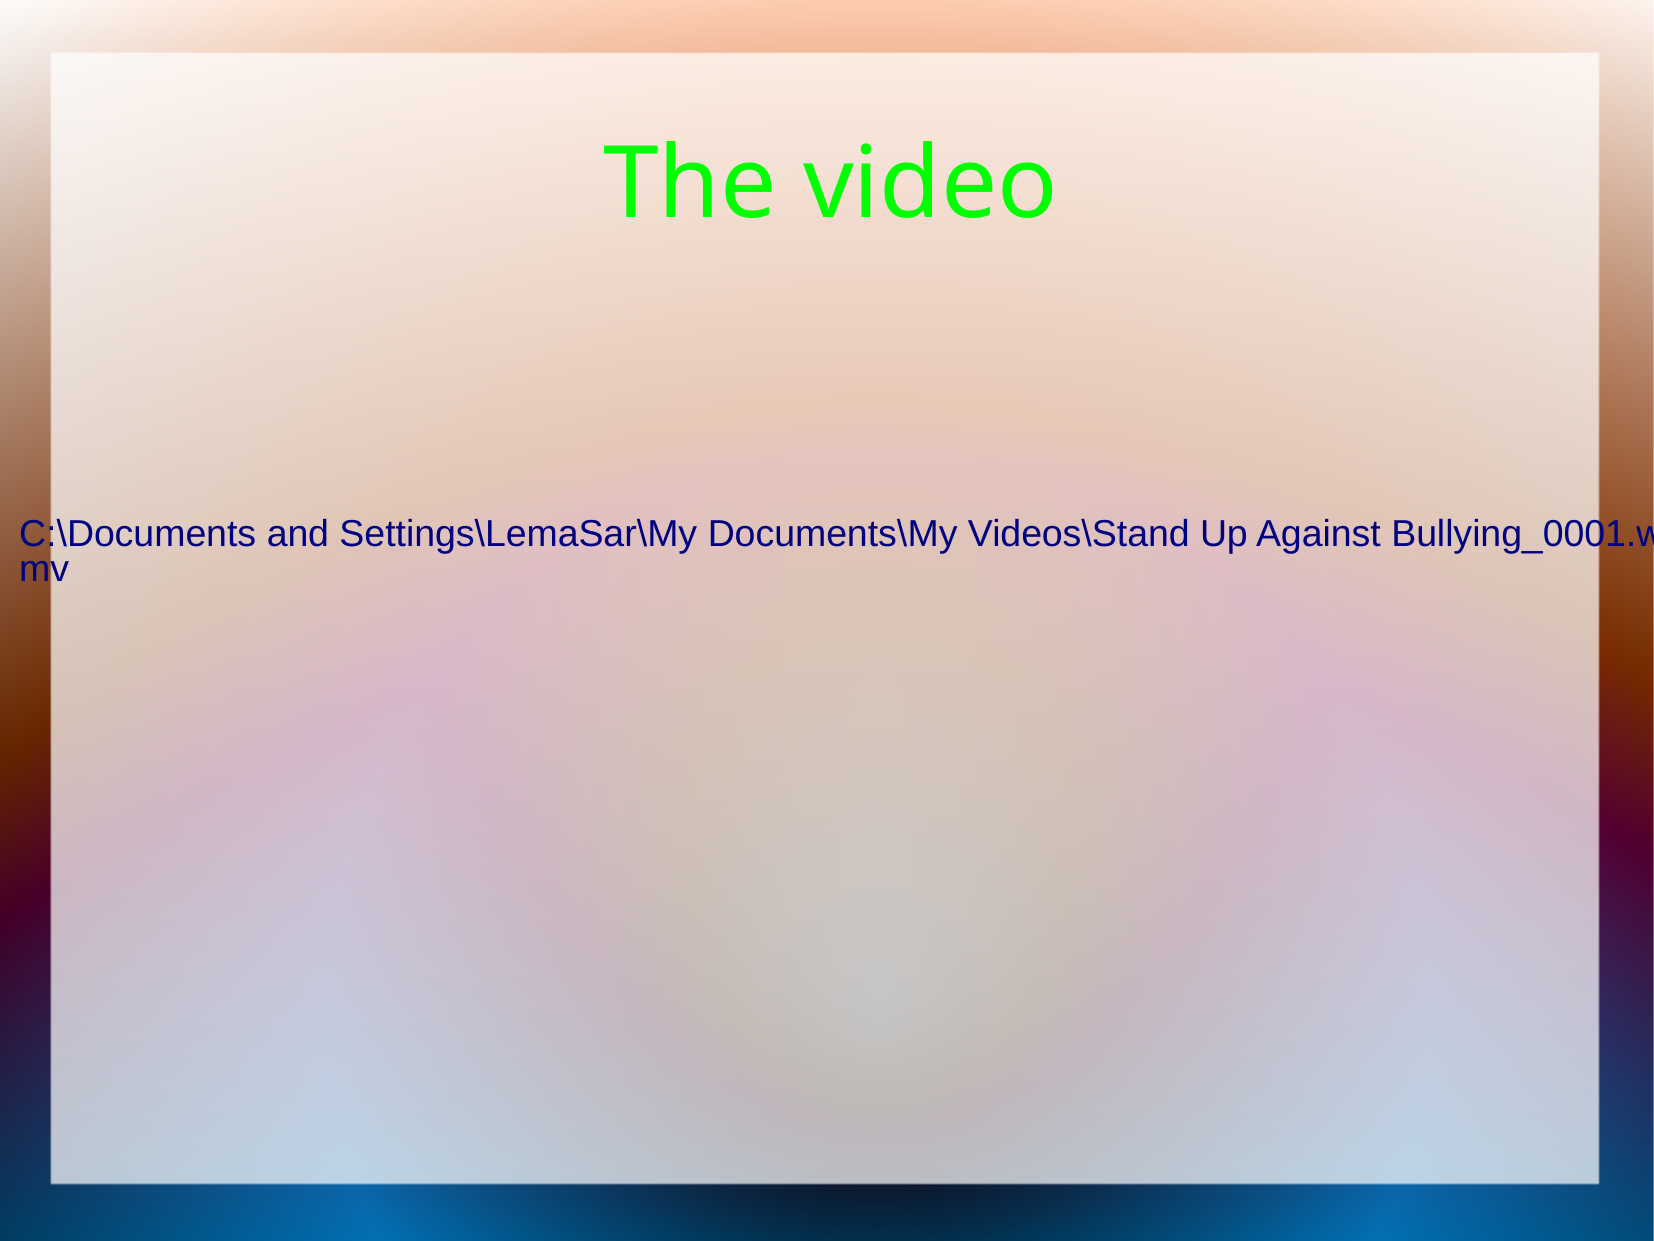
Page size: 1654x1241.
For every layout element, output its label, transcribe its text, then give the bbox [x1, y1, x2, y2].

picture [0, 0, 1654, 1241]
picture [54, 563, 64, 578]
title The video [86, 75, 1576, 283]
text_box C:\Documents and Settings\LemaSar\My Documents\My Videos\Stand Up Against Bullying_0001.wmv [4, 505, 1654, 563]
